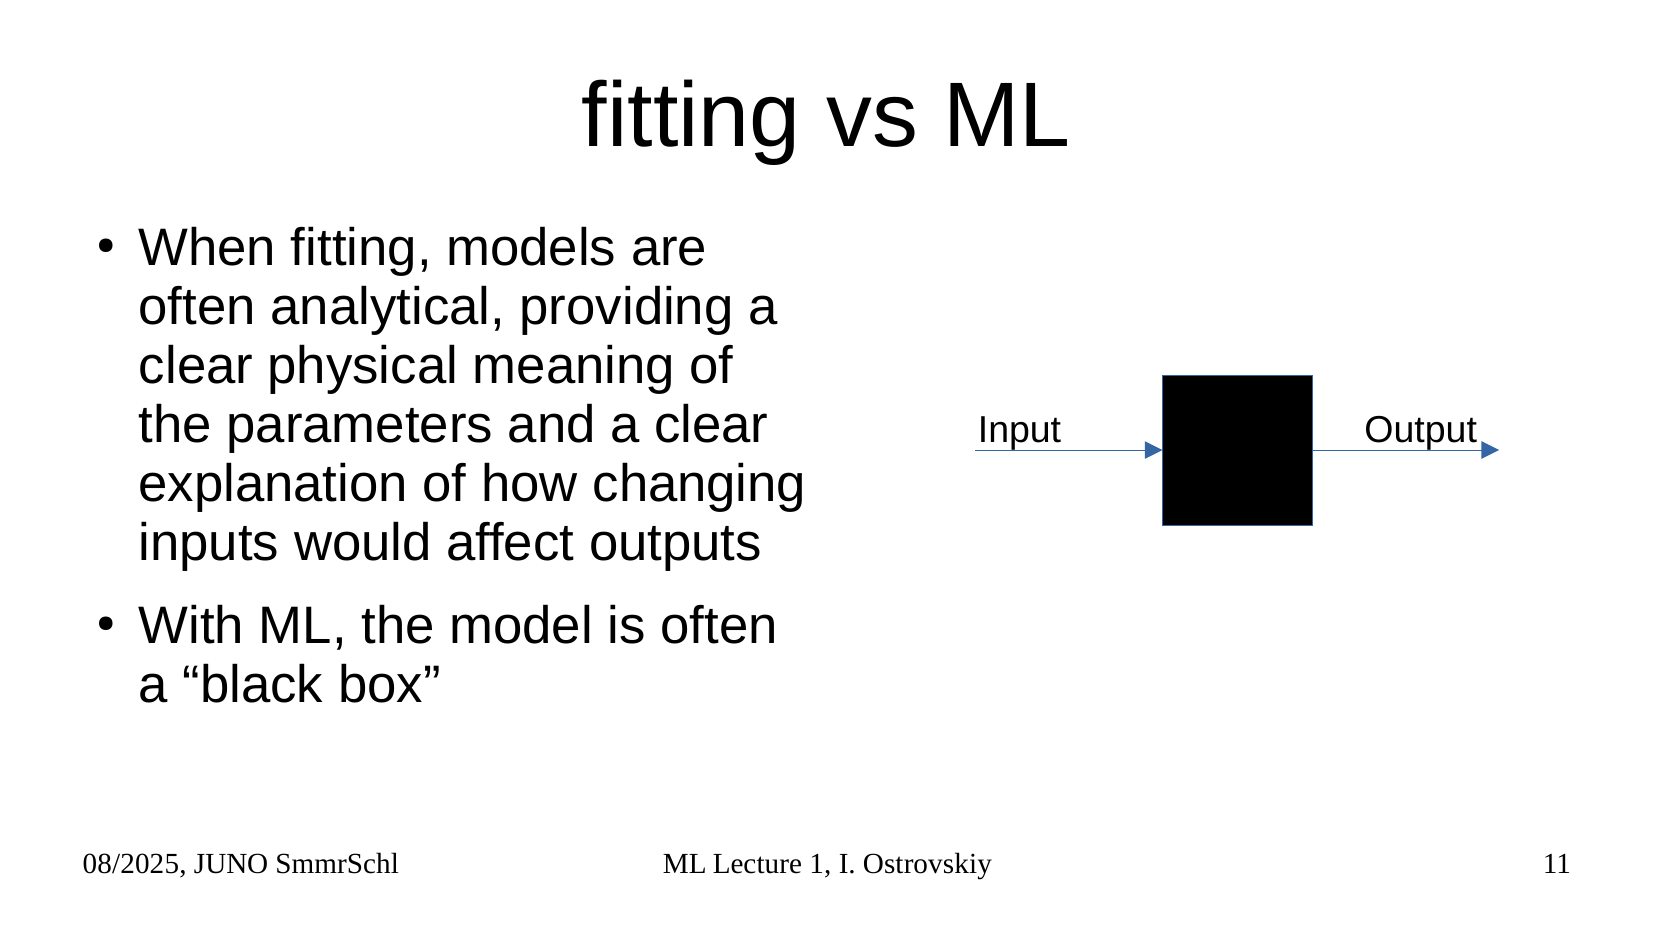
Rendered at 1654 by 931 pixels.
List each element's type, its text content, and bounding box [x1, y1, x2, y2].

list When fitting, models are often analytical, providing a clear physical meaning of the parameters and a clear explanation of how changing inputs would affect outputs With ML, the model is often a “black box” [82, 217, 809, 758]
text_box [1162, 375, 1313, 400]
text_box [1162, 458, 1313, 526]
text_box Input Output [963, 400, 1491, 458]
title fitting vs ML [82, 37, 1571, 193]
